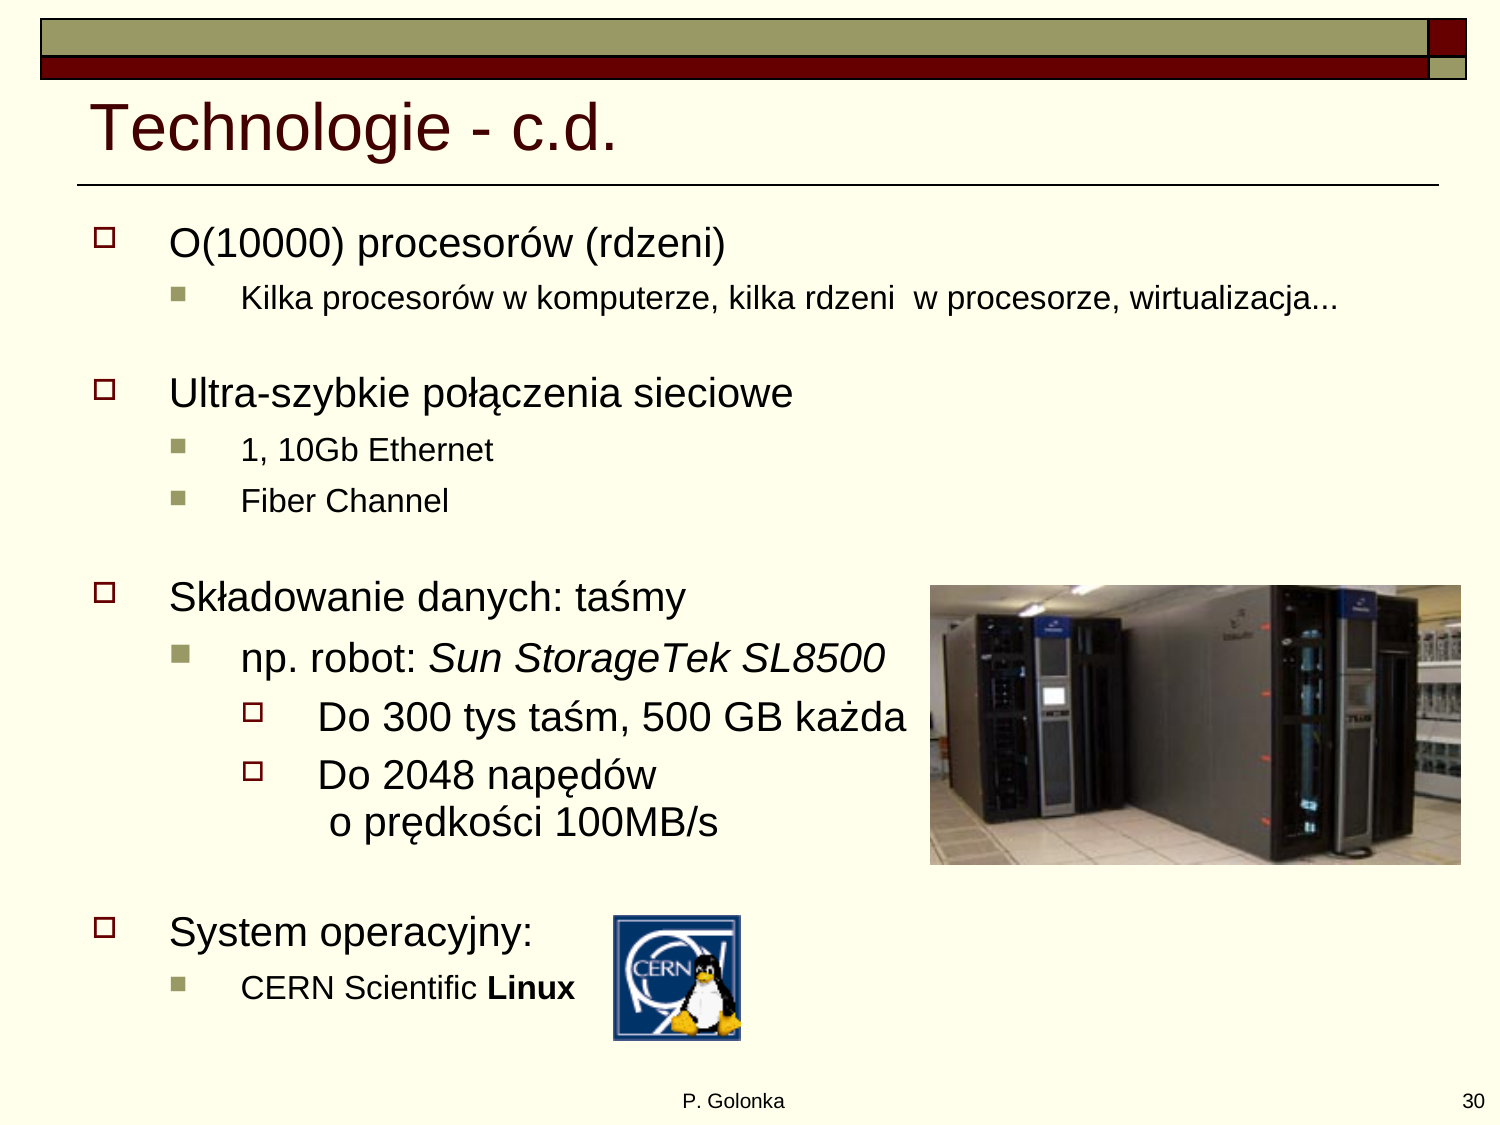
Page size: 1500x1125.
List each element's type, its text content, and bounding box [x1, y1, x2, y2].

title Technologie - c.d. [75, 61, 1426, 173]
picture [930, 585, 1461, 865]
list O(10000) procesorów (rdzeni) Kilka procesorów w komputerze, kilka rdzeni w procesorze, wirtualizacja... Ultra-szybkie połączenia sieciowe 1, 10Gb Ethernet Fiber Channel Składowanie danych: taśmy np. robot: Sun StorageTek SL8500 Do 300 tys taśm, 500 GB każda Do 2048 napędów o prędkości 100MB/s System operacyjny: CERN Scientific Linux [76, 219, 1427, 1024]
picture [613, 915, 741, 1041]
